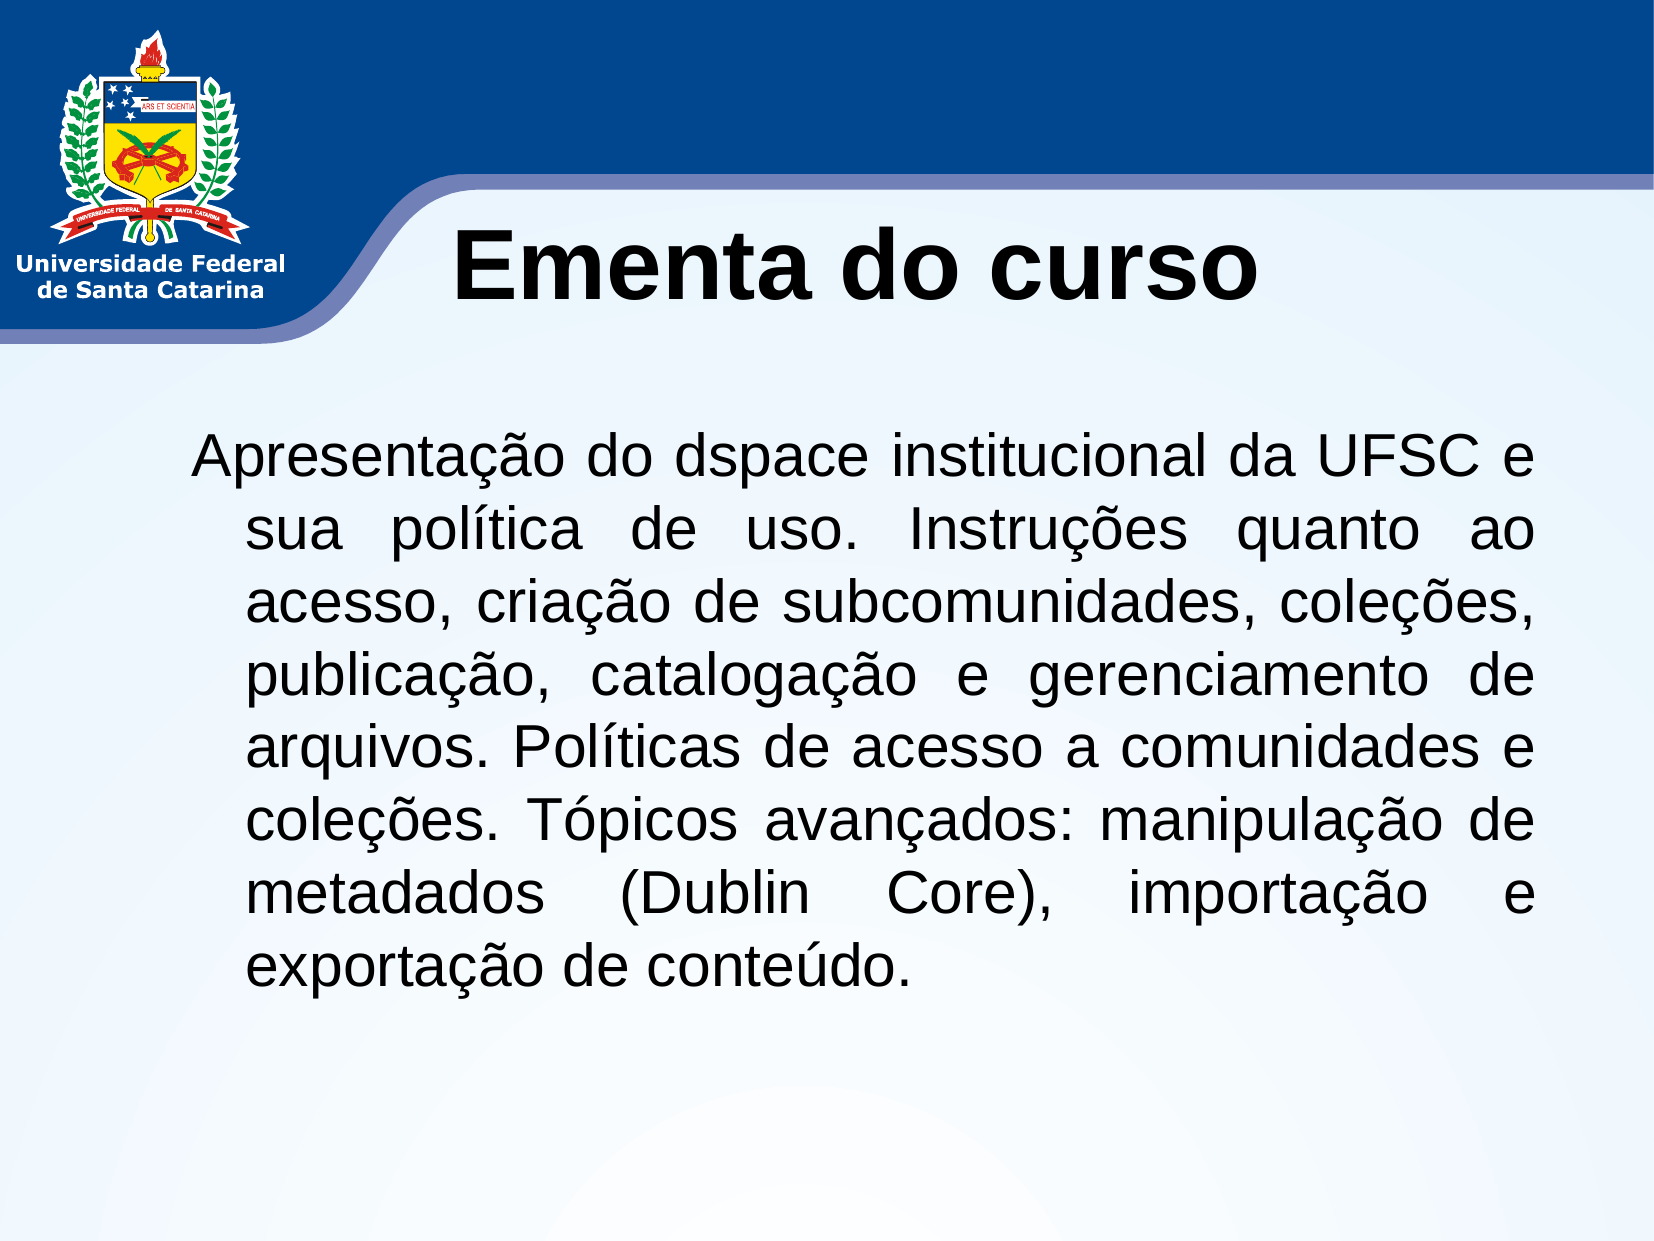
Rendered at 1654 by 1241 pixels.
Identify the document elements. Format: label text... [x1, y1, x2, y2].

list Apresentação do dspace institucional da UFSC e sua política de uso. Instruções quanto ao acesso, criação de subcomunidades, coleções, publicação, catalogação e gerenciamento de arquivos. Políticas de acesso a comunidades e coleções. Tópicos avançados: manipulação de metadados (Dublin Core), importação e exportação de conteúdo. [138, 415, 1538, 1010]
title Ementa do curso [112, 155, 1601, 363]
